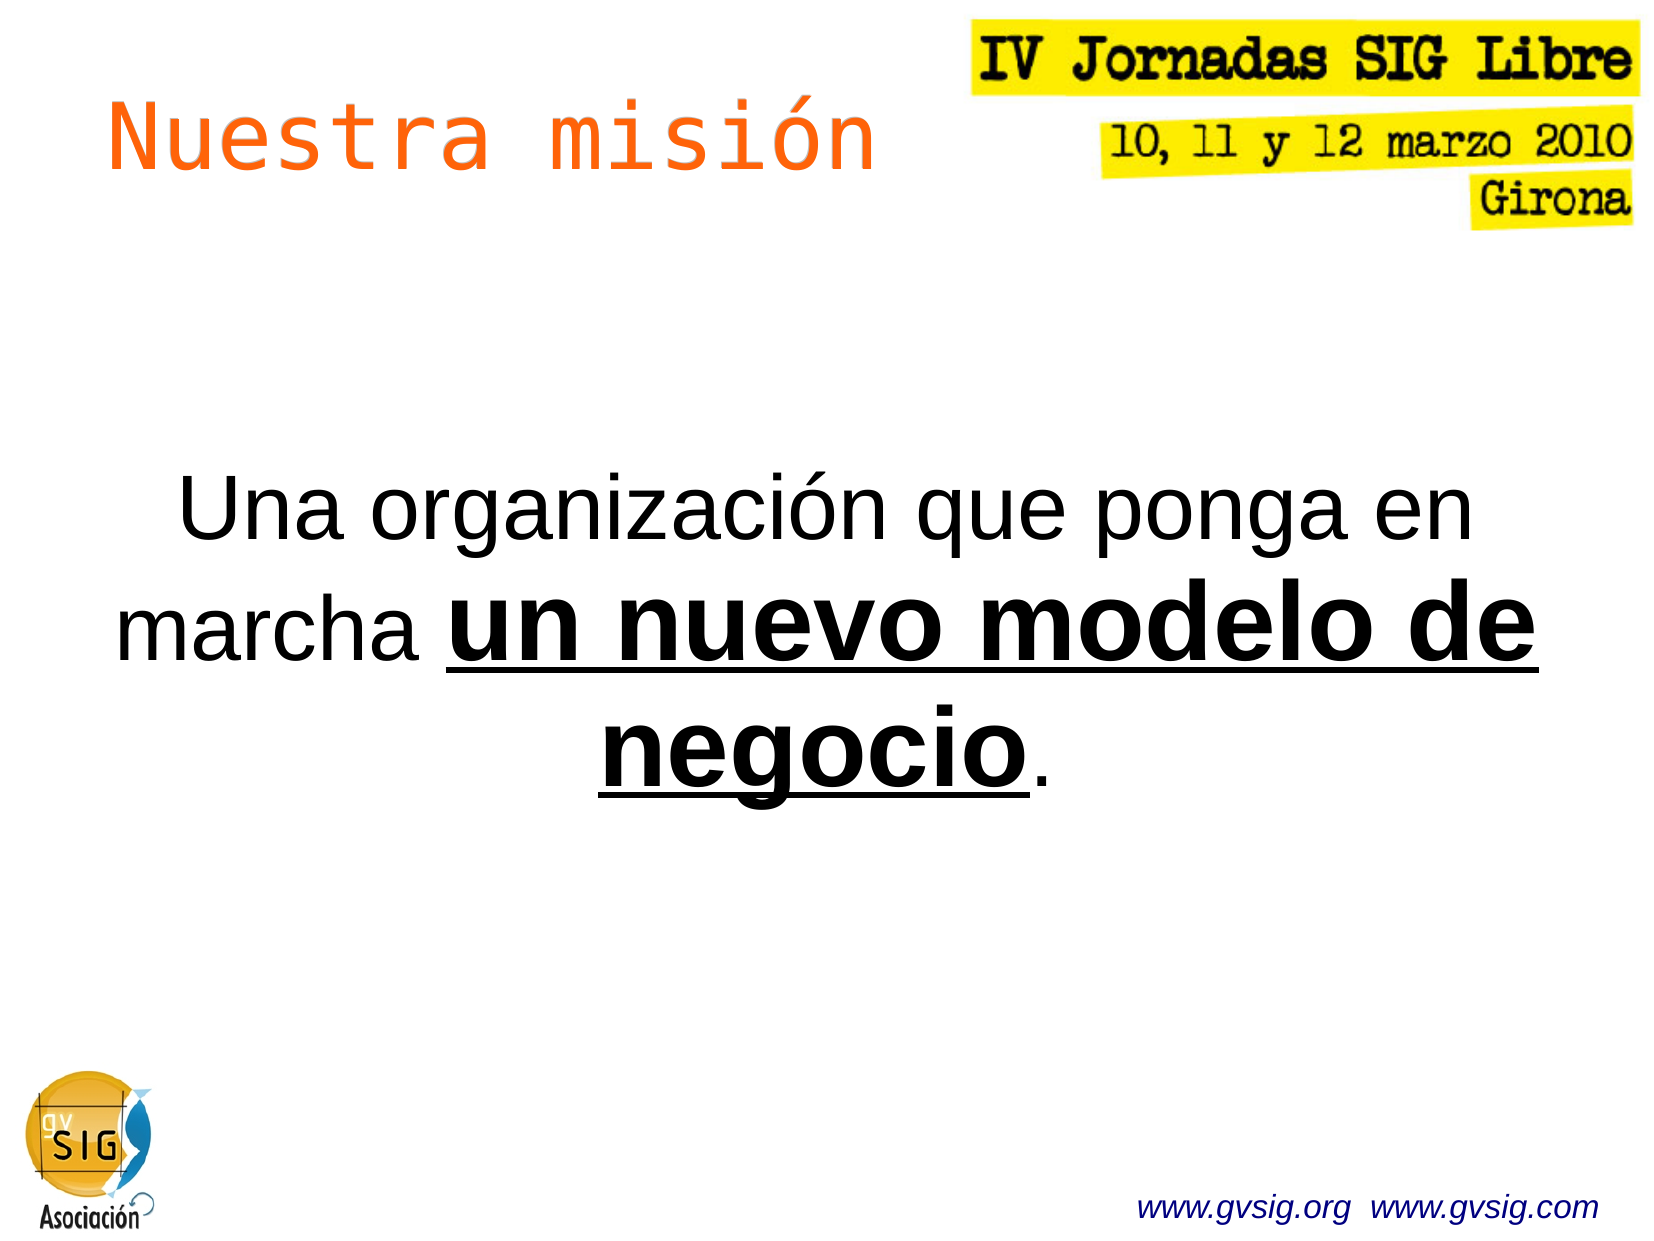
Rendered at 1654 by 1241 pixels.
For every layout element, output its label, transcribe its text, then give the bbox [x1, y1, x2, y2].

text_box Una organización que ponga en marcha un nuevo modelo de negocio. [88, 448, 1565, 868]
picture [0, 1062, 178, 1241]
picture [956, 0, 1654, 276]
text_box Nuestra misión [0, 77, 1200, 199]
